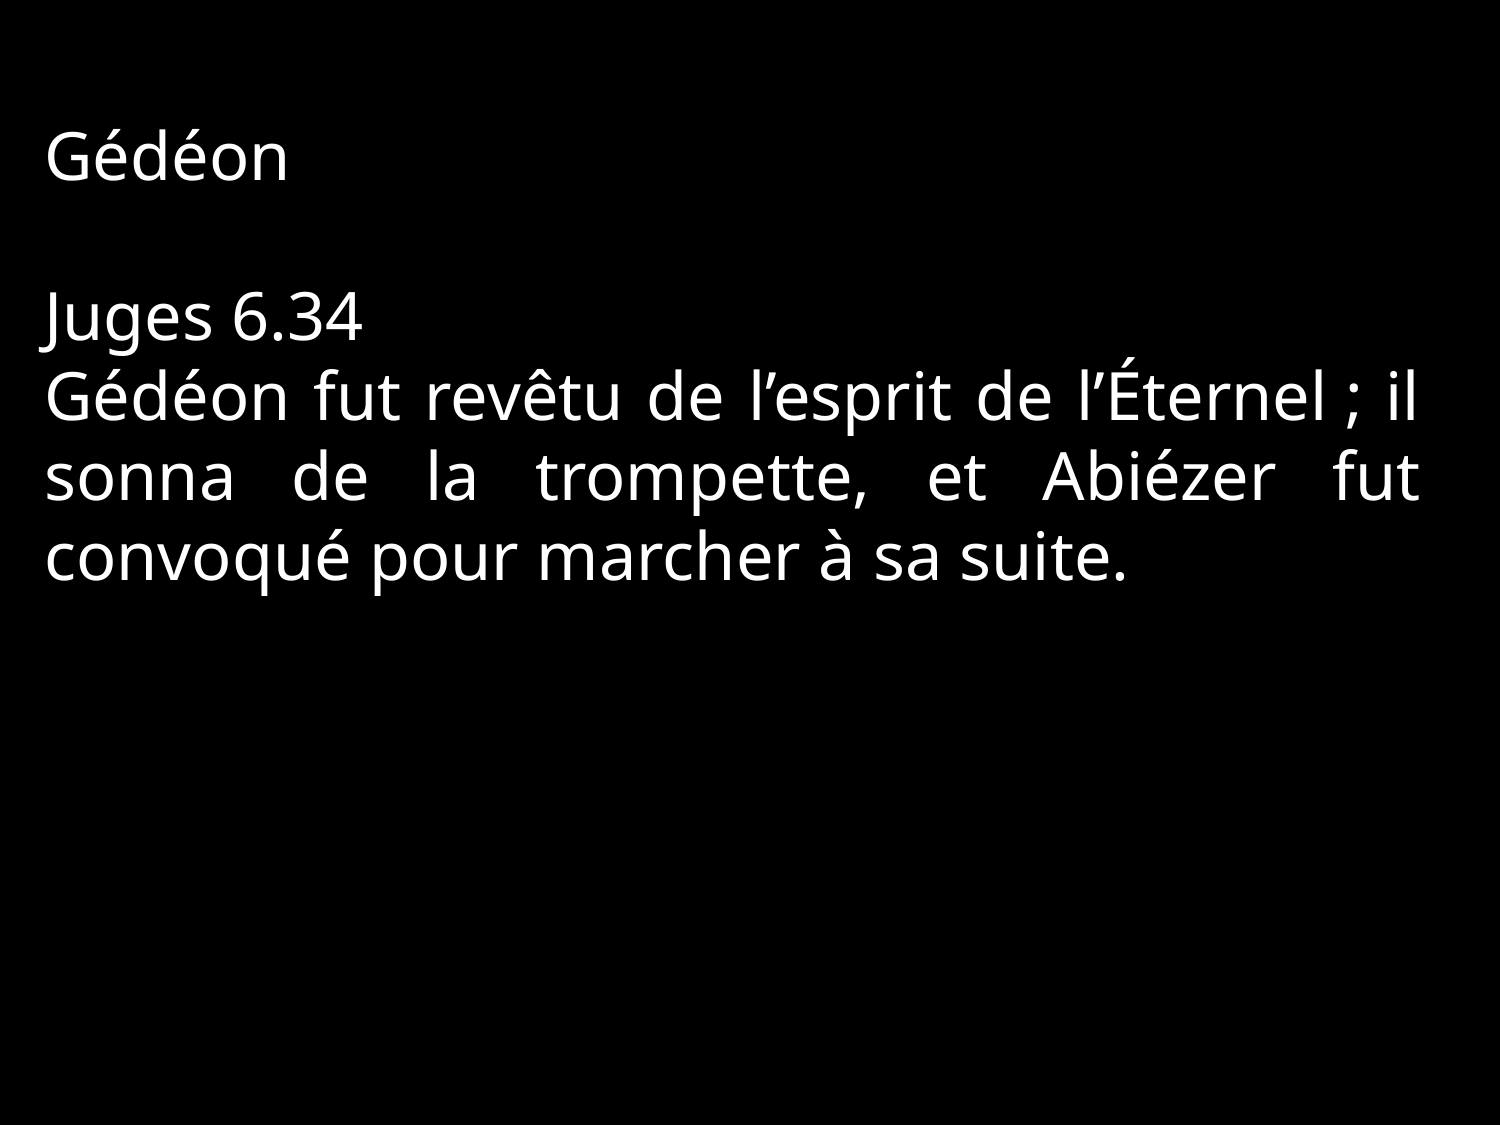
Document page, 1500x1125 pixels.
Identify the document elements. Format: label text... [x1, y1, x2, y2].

text_box Gédéon Juges 6.34 Gédéon fut revêtu de l’esprit de l’Éternel ; il sonna de la trompette, et Abiézer fut convoqué pour marcher à sa suite. [29, 106, 1437, 602]
